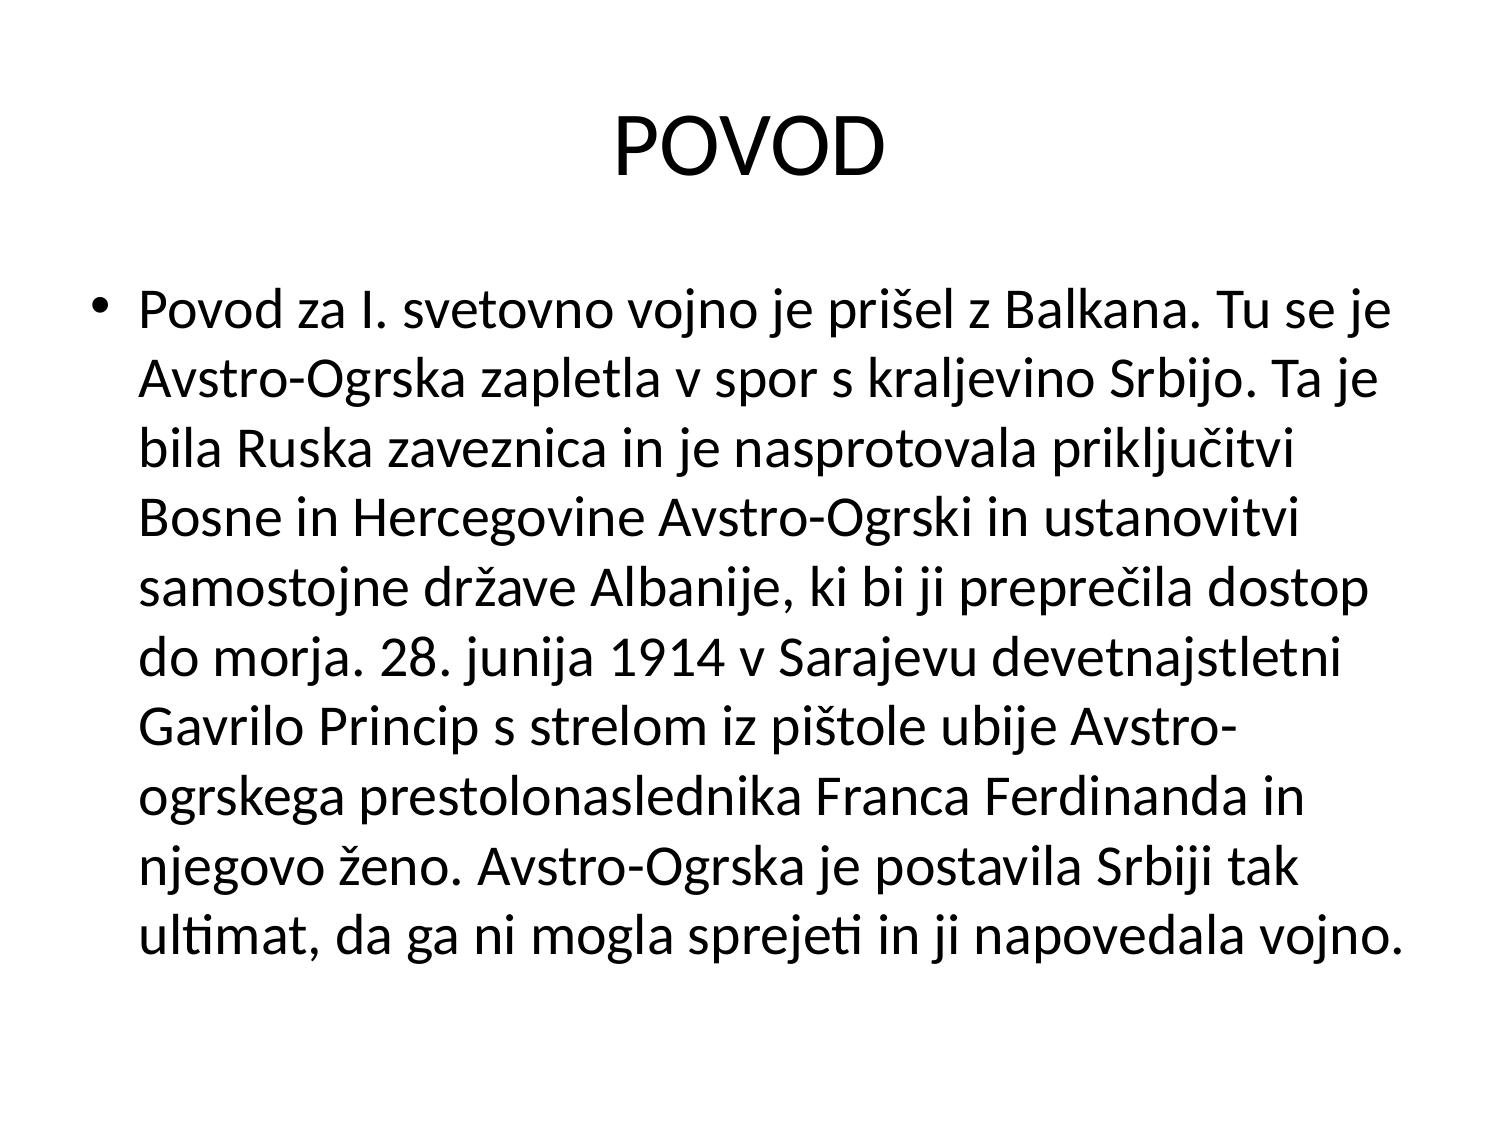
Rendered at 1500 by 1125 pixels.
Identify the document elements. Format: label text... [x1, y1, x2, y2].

title POVOD [75, 45, 1425, 233]
list Povod za I. svetovno vojno je prišel z Balkana. Tu se je Avstro-Ogrska zapletla v spor s kraljevino Srbijo. Ta je bila Ruska zaveznica in je nasprotovala priključitvi Bosne in Hercegovine Avstro-Ogrski in ustanovitvi samostojne države Albanije, ki bi ji preprečila dostop do morja. 28. junija 1914 v Sarajevu devetnajstletni Gavrilo Princip s strelom iz pištole ubije Avstro-ogrskega prestolonaslednika Franca Ferdinanda in njegovo ženo. Avstro-Ogrska je postavila Srbiji tak ultimat, da ga ni mogla sprejeti in ji napovedala vojno. [75, 262, 1425, 1005]
